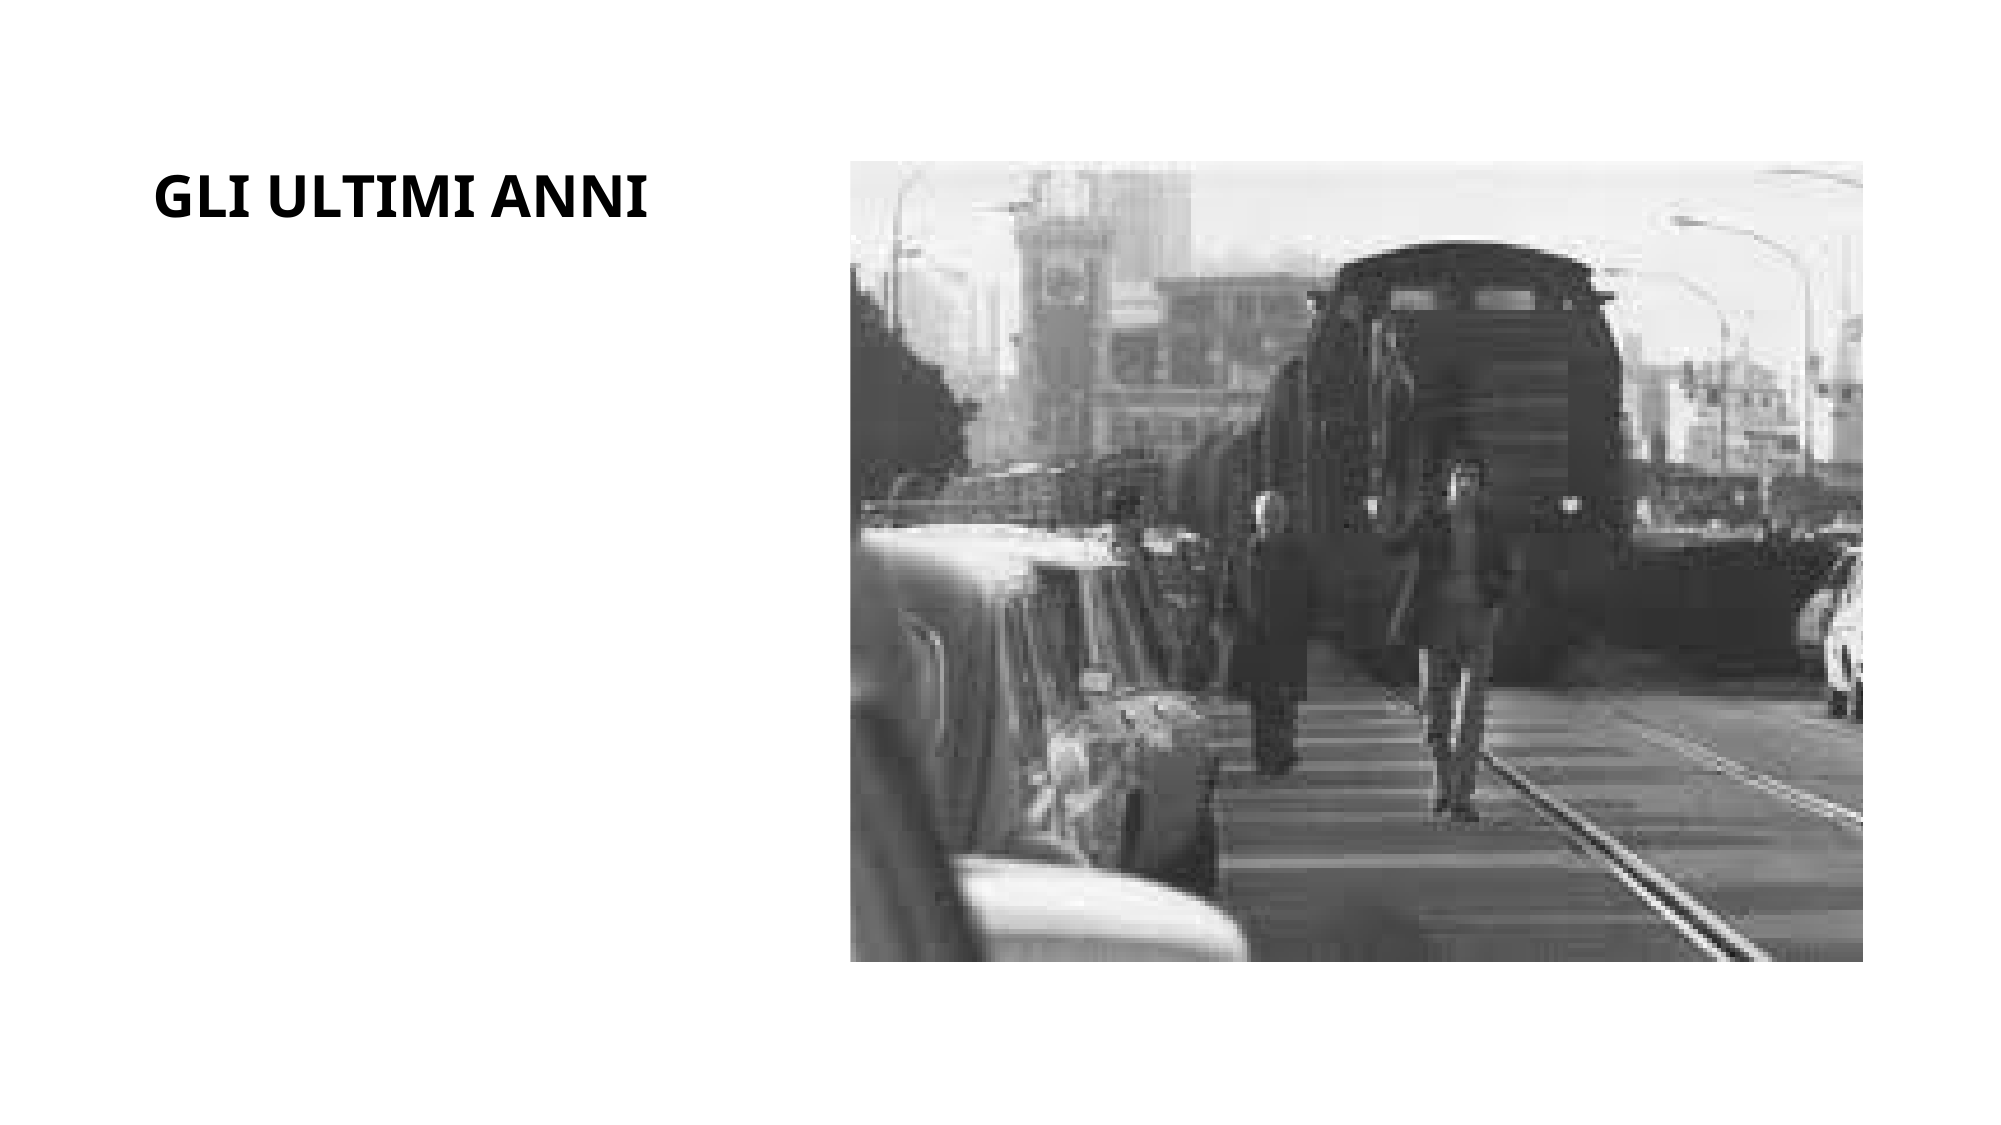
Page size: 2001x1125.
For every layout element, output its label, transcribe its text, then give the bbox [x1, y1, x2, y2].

title GLI ULTIMI ANNI [137, 75, 783, 239]
picture [850, 161, 1863, 962]
